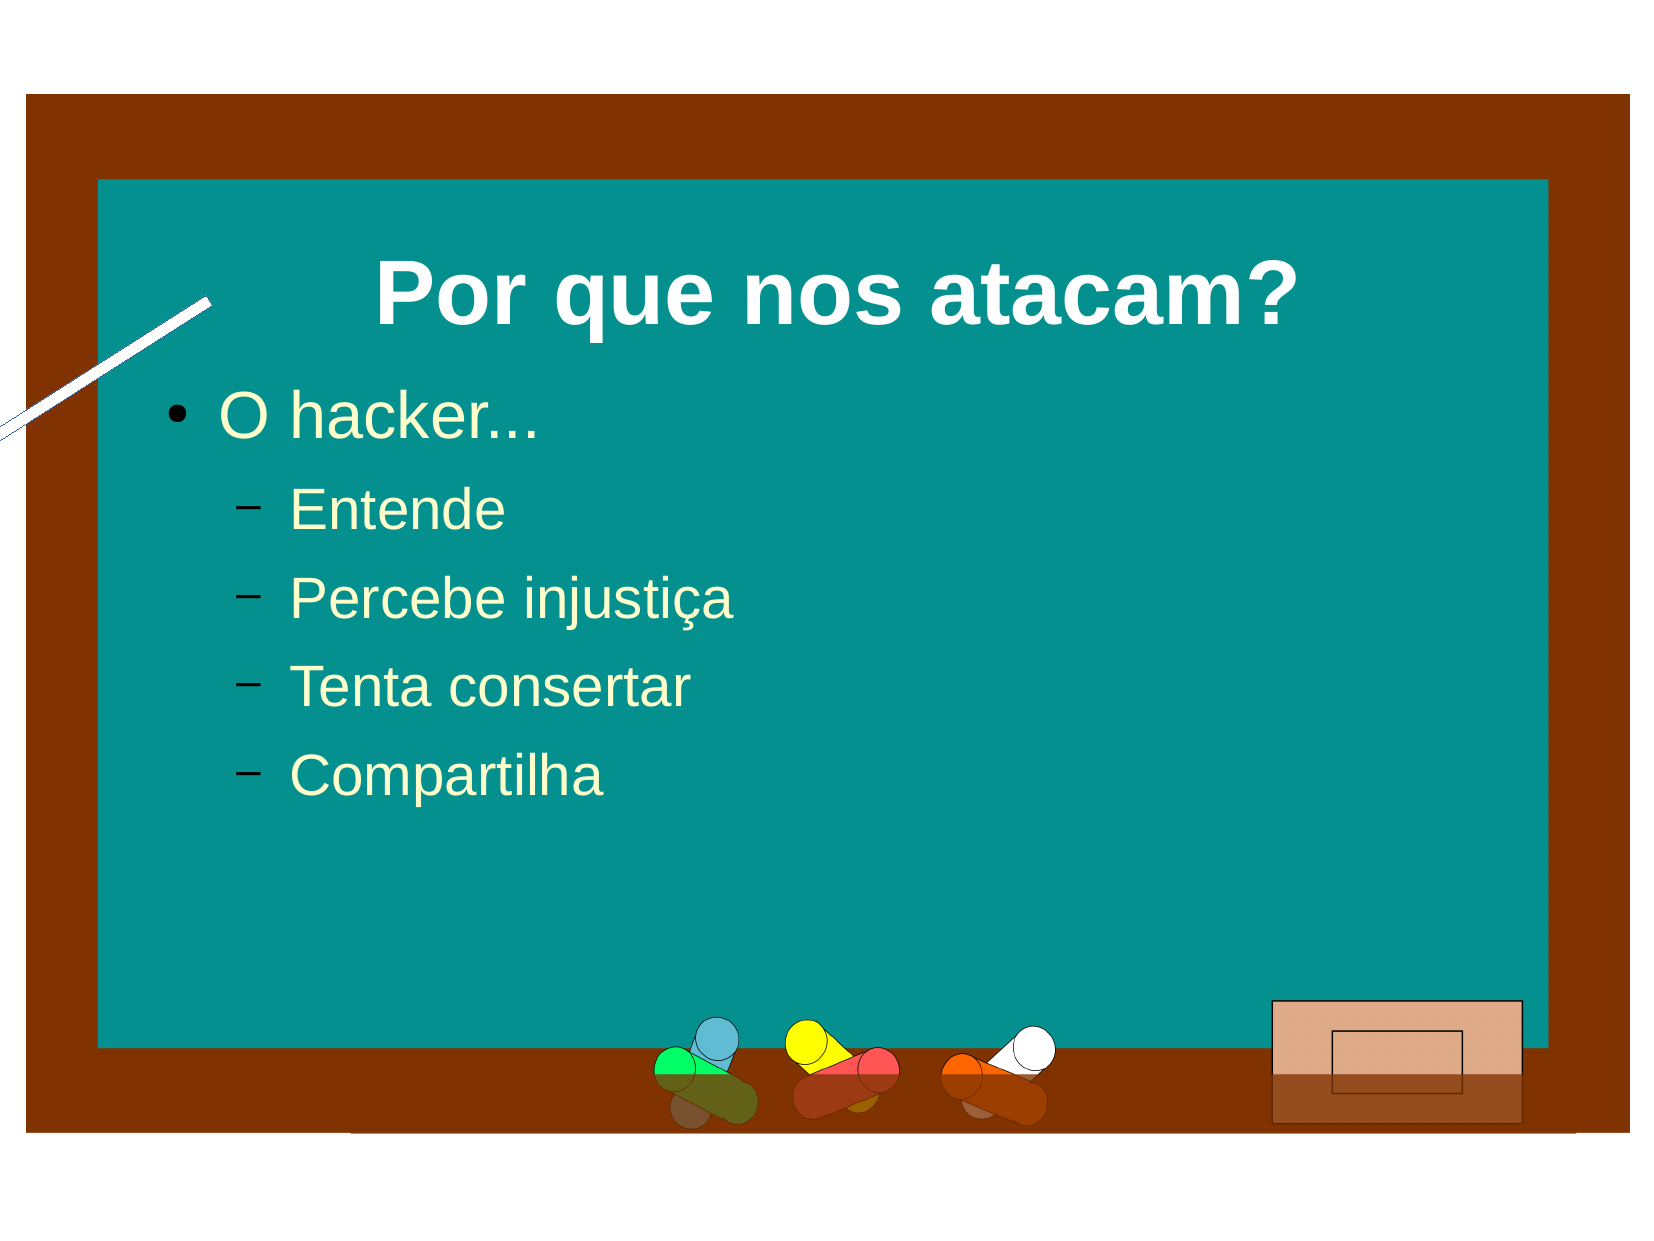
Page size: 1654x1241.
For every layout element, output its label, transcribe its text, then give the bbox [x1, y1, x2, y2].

title Por que nos atacam? [94, 188, 1583, 397]
text_box [0, 295, 213, 441]
list O hacker... Entende Percebe injustiça Tenta consertar Compartilha [147, 378, 969, 1098]
picture [26, 94, 1630, 1134]
